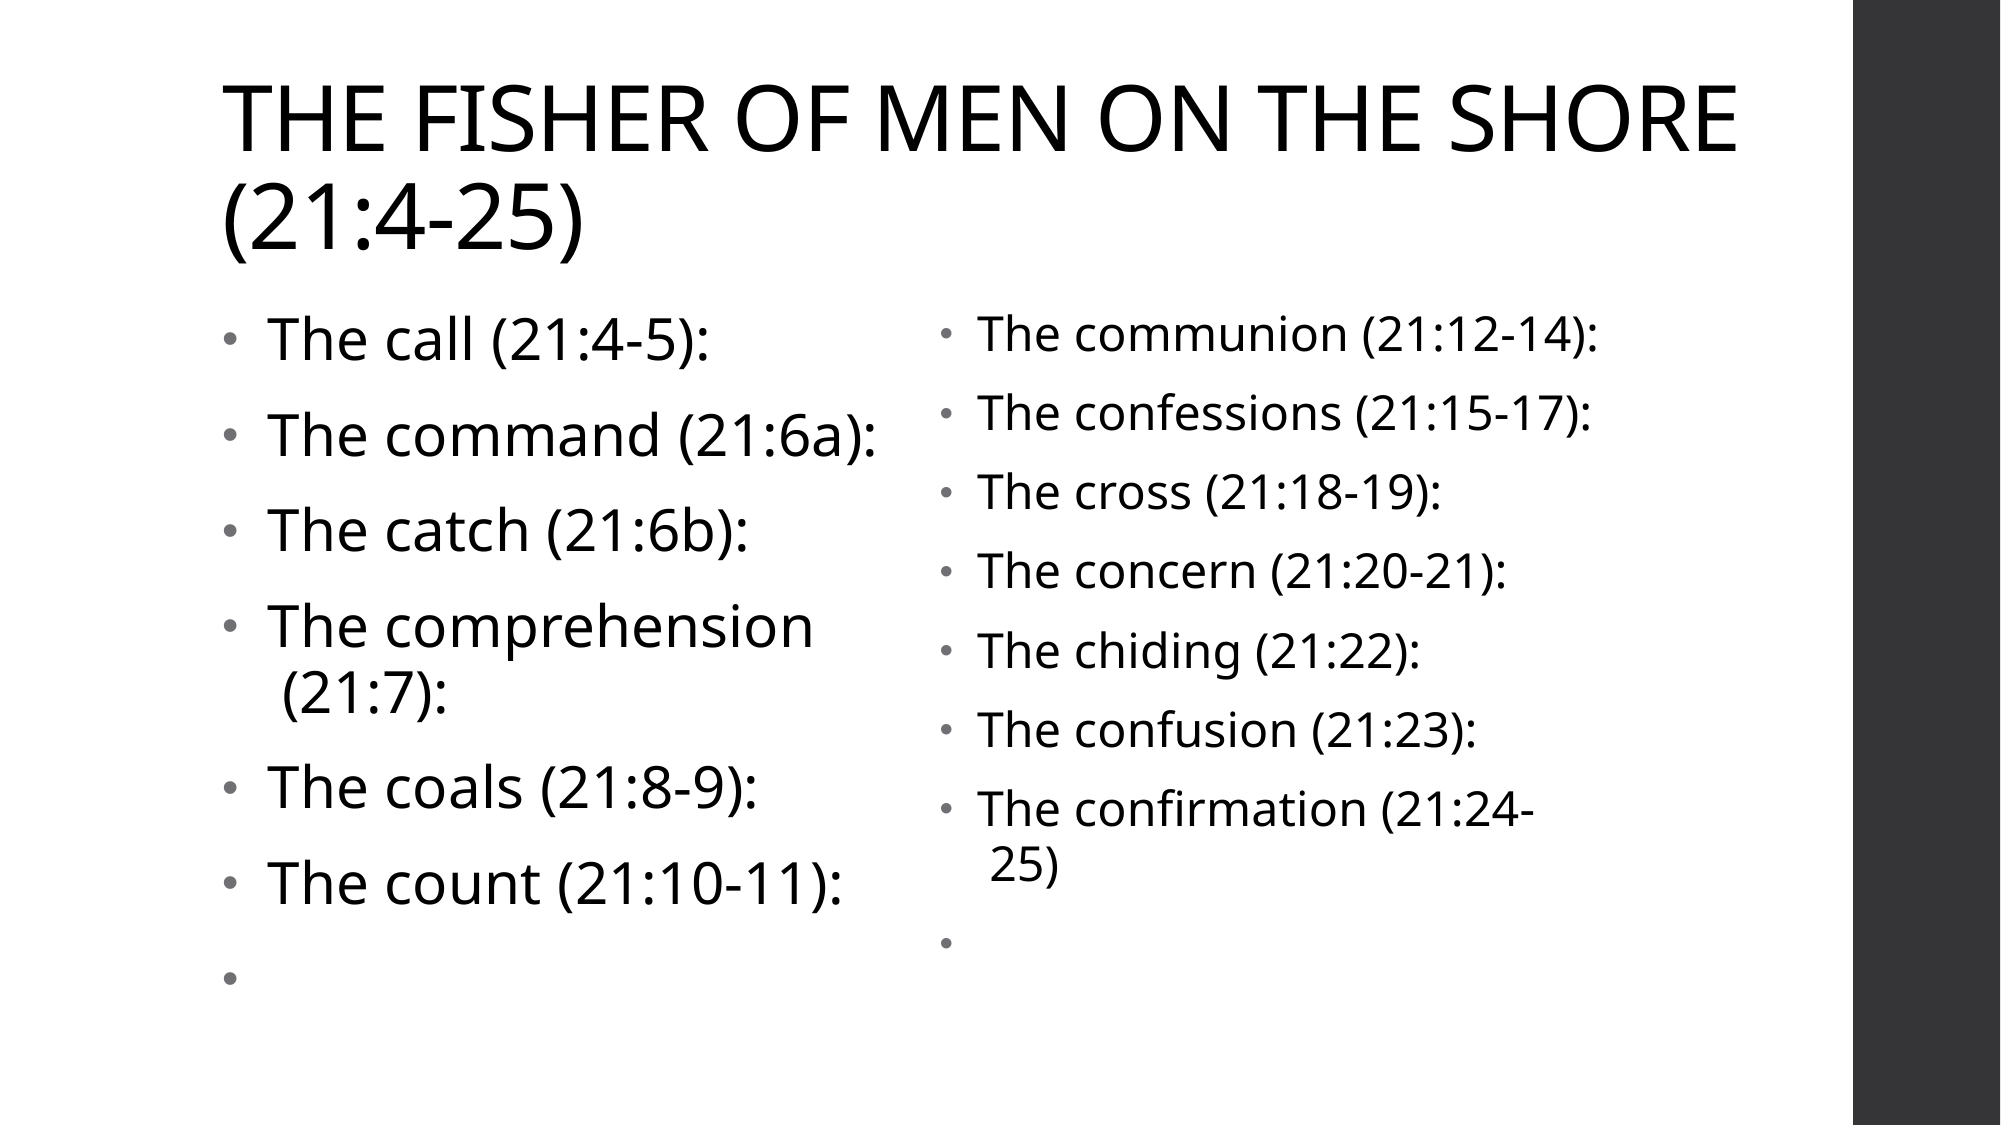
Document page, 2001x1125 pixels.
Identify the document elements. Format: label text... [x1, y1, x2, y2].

list The communion (21:12-14): The confessions (21:15-17): The cross (21:18-19): The concern (21:20-21): The chiding (21:22): The confusion (21:23): The confirmation (21:24-25) [924, 299, 1617, 1014]
list The call (21:4-5): The command (21:6a): The catch (21:6b): The comprehension (21:7): The coals (21:8-9): The count (21:10-11): [207, 299, 900, 1014]
title THE FISHER OF MEN ON THE SHORE (21:4-25) [206, 60, 1797, 278]
